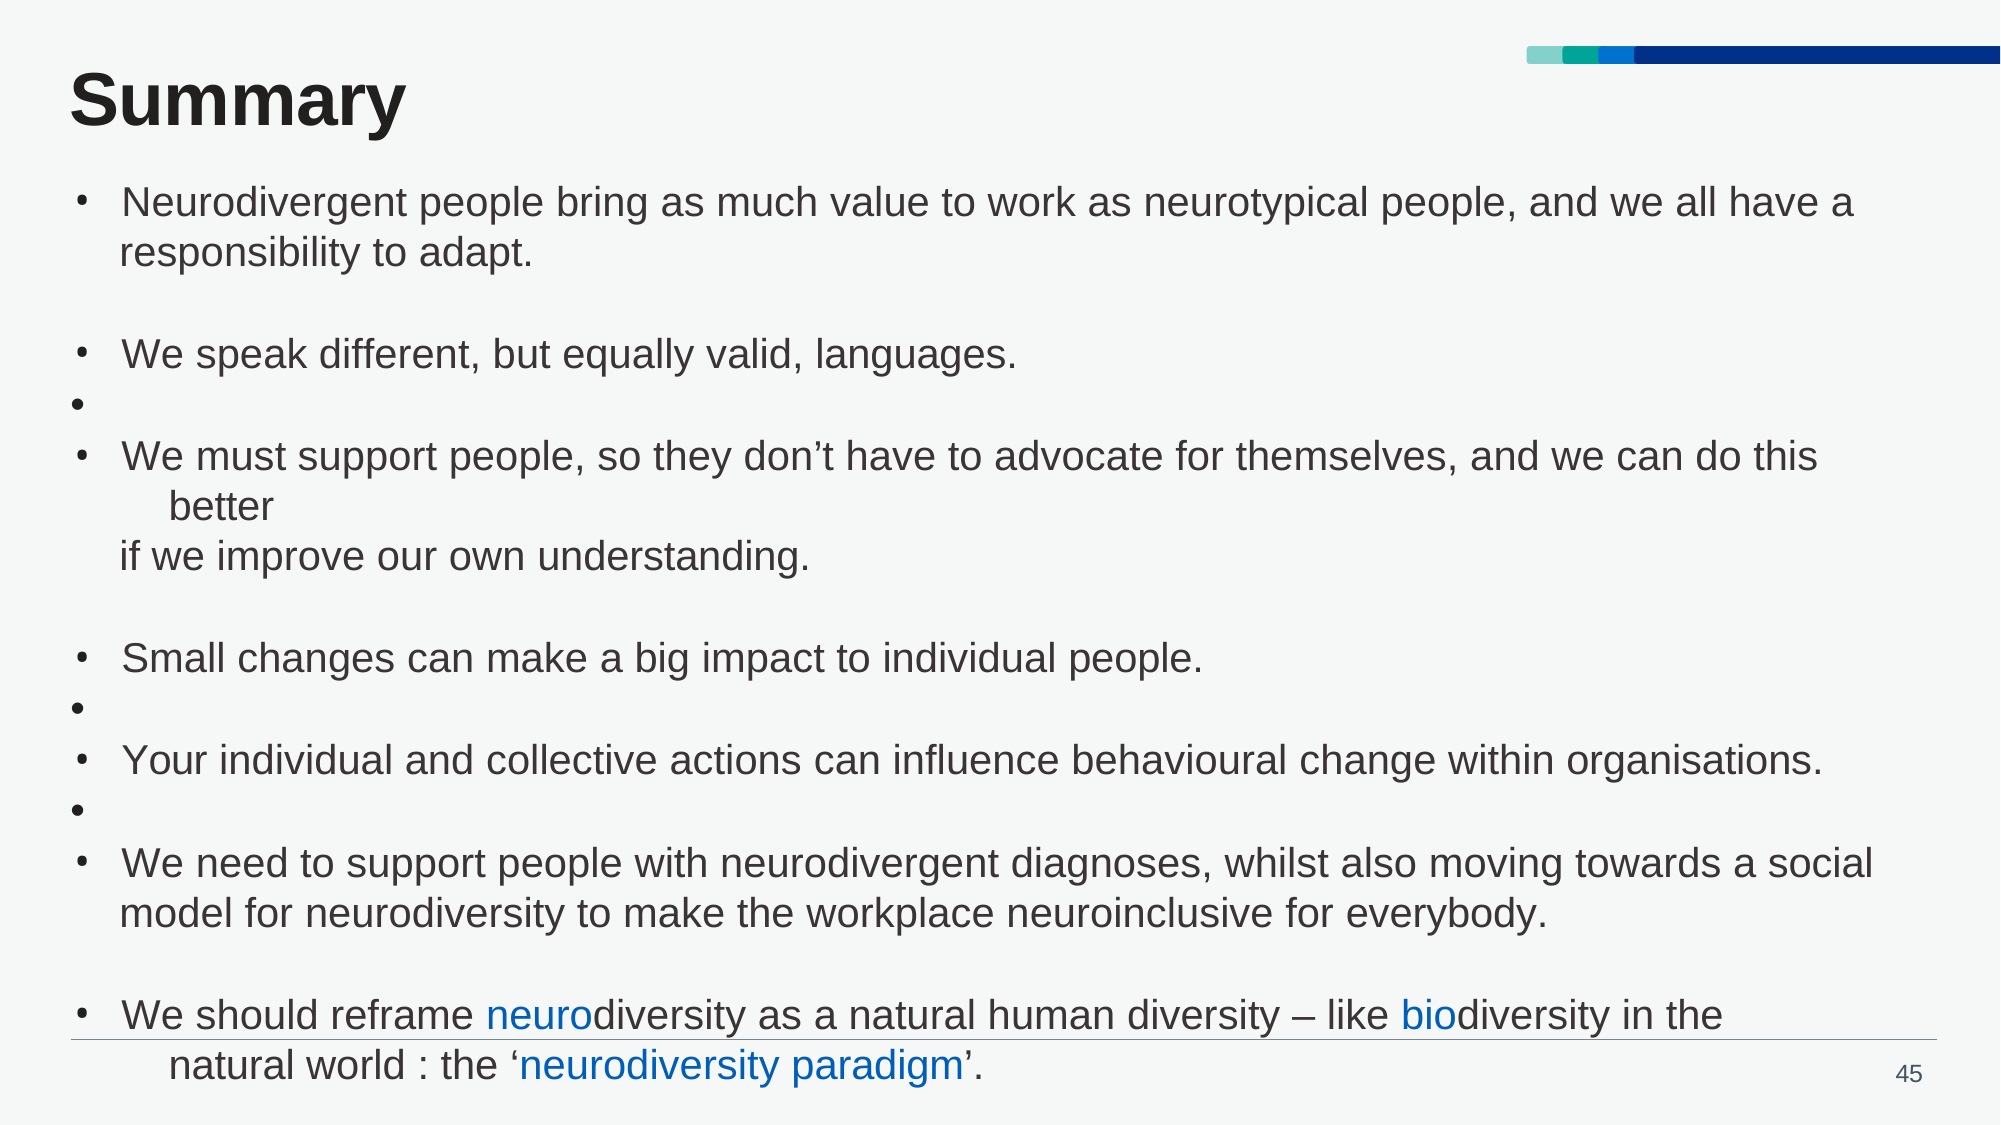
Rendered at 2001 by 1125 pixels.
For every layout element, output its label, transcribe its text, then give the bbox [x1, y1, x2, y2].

text_box [1889, 1057, 1932, 1091]
text_box Neurodivergent people bring as much value to work as neurotypical people, and we all have a responsibility to adapt. We speak different, but equally valid, languages. We must support people, so they don’t have to advocate for themselves, and we can do this better if we improve our own understanding. Small changes can make a big impact to individual people. Your individual and collective actions can influence behavioural change within organisations. We need to support people with neurodivergent diagnoses, whilst also moving towards a social model for neurodiversity to make the workplace neuroinclusive for everybody. We should reframe neurodiversity as a natural human diversity – like biodiversity in the natural world : the ‘neurodiversity paradigm’. [70, 172, 1930, 1027]
title Summary [67, 48, 1306, 144]
